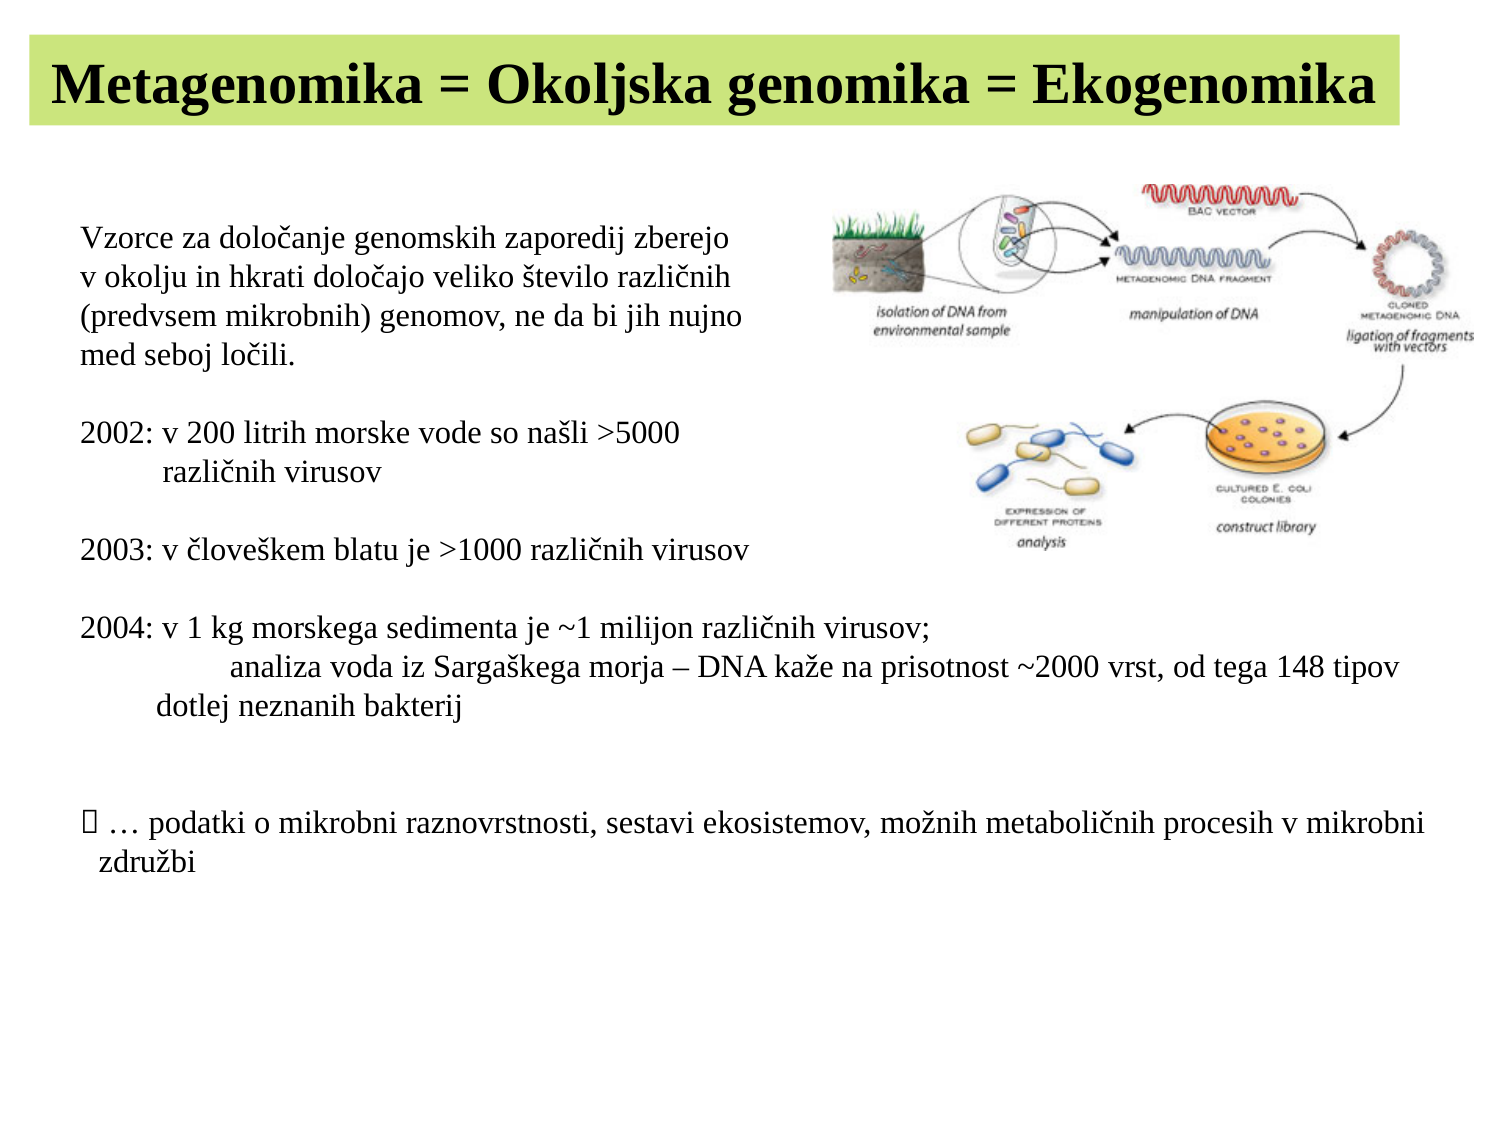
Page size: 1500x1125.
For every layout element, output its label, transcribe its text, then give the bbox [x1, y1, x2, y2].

picture [832, 184, 1474, 551]
title Metagenomika = Okoljska genomika = Ekogenomika [29, 34, 1400, 126]
list Vzorce za določanje genomskih zaporedij zberejo v okolju in hkrati določajo veliko število različnih (predvsem mikrobnih) genomov, ne da bi jih nujno med seboj ločili. 2002: v 200 litrih morske vode so našli >5000 različnih virusov 2003: v človeškem blatu je >1000 različnih virusov 2004: v 1 kg morskega sedimenta je ~1 milijon različnih virusov; analiza voda iz Sargaškega morja – DNA kaže na prisotnost ~2000 vrst, od tega 148 tipov dotlej neznanih bakterij  … podatki o mikrobni raznovrstnosti, sestavi ekosistemov, možnih metaboličnih procesih v mikrobni združbi [64, 208, 1447, 917]
